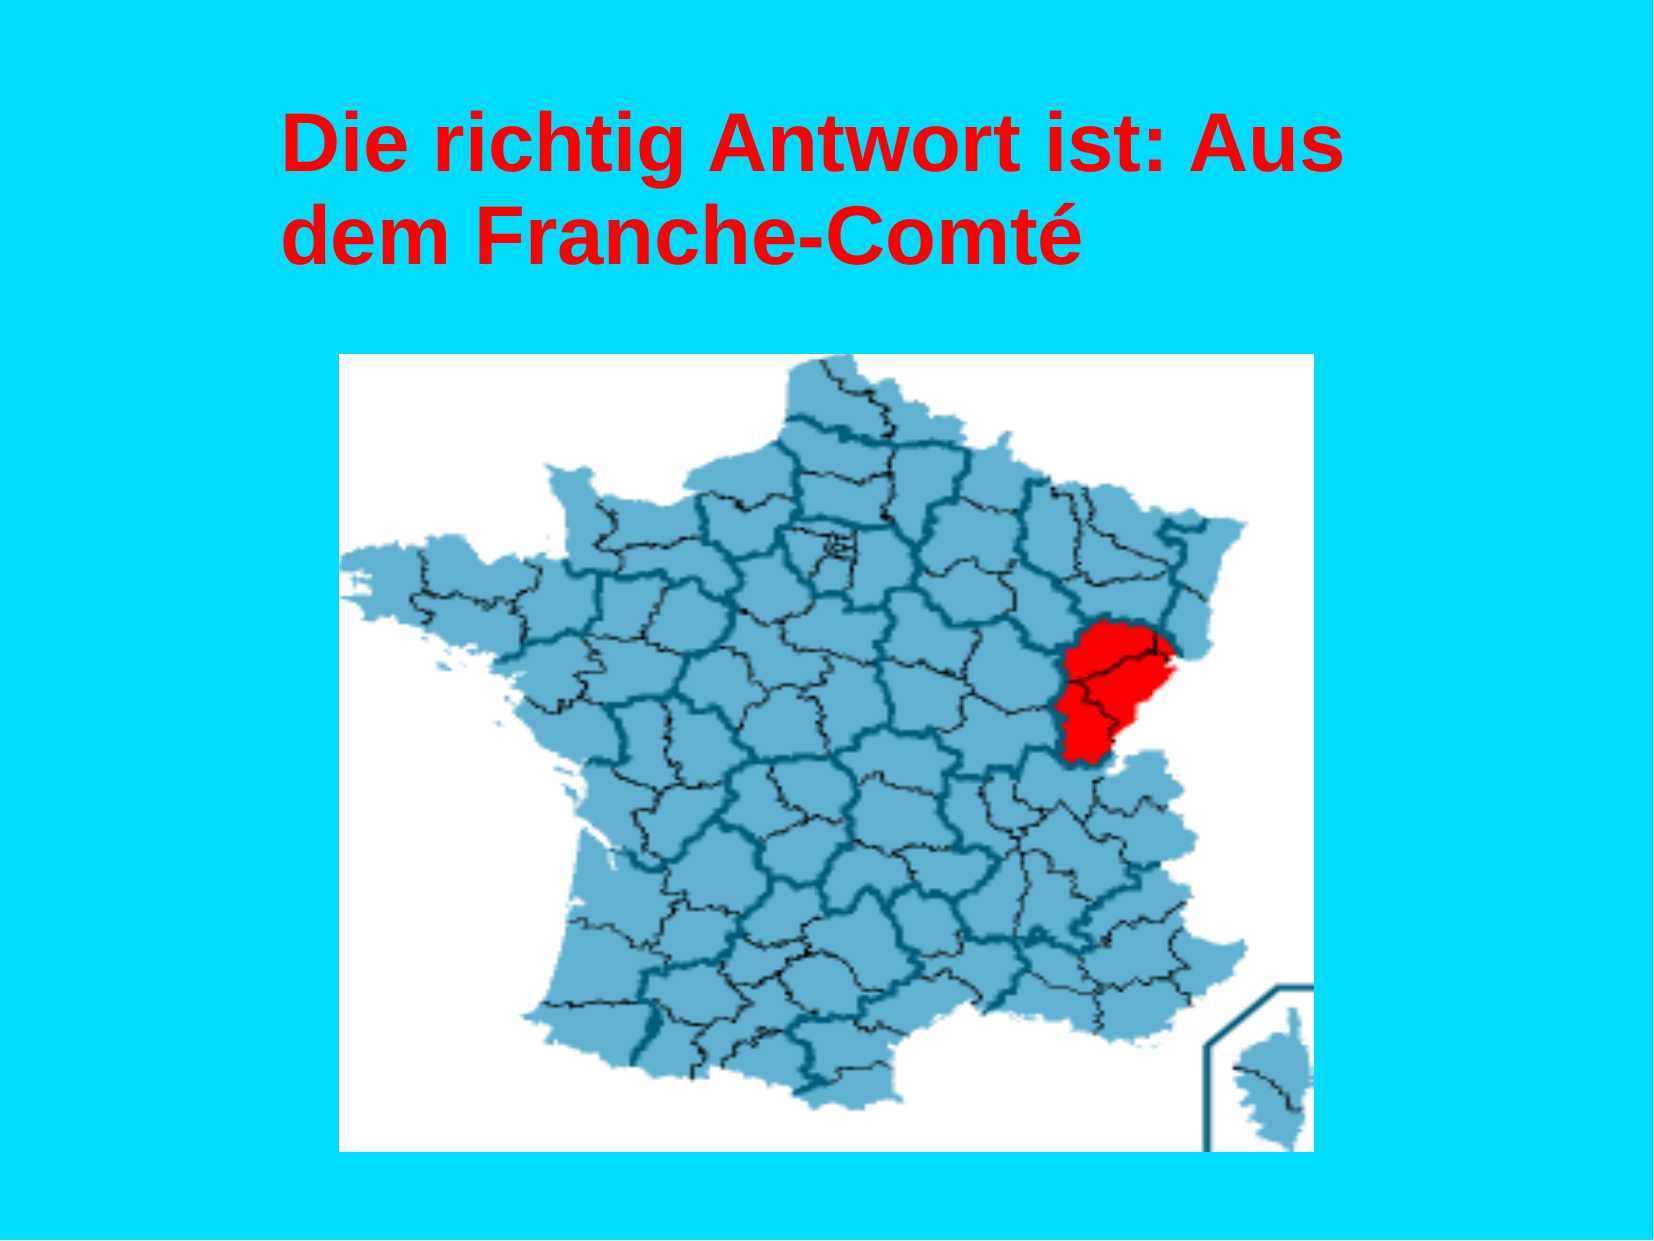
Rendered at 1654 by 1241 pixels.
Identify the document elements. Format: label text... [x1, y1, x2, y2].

text_box Die richtig Antwort ist: Aus dem Franche-Comté [265, 88, 1447, 290]
picture [339, 354, 1314, 1152]
